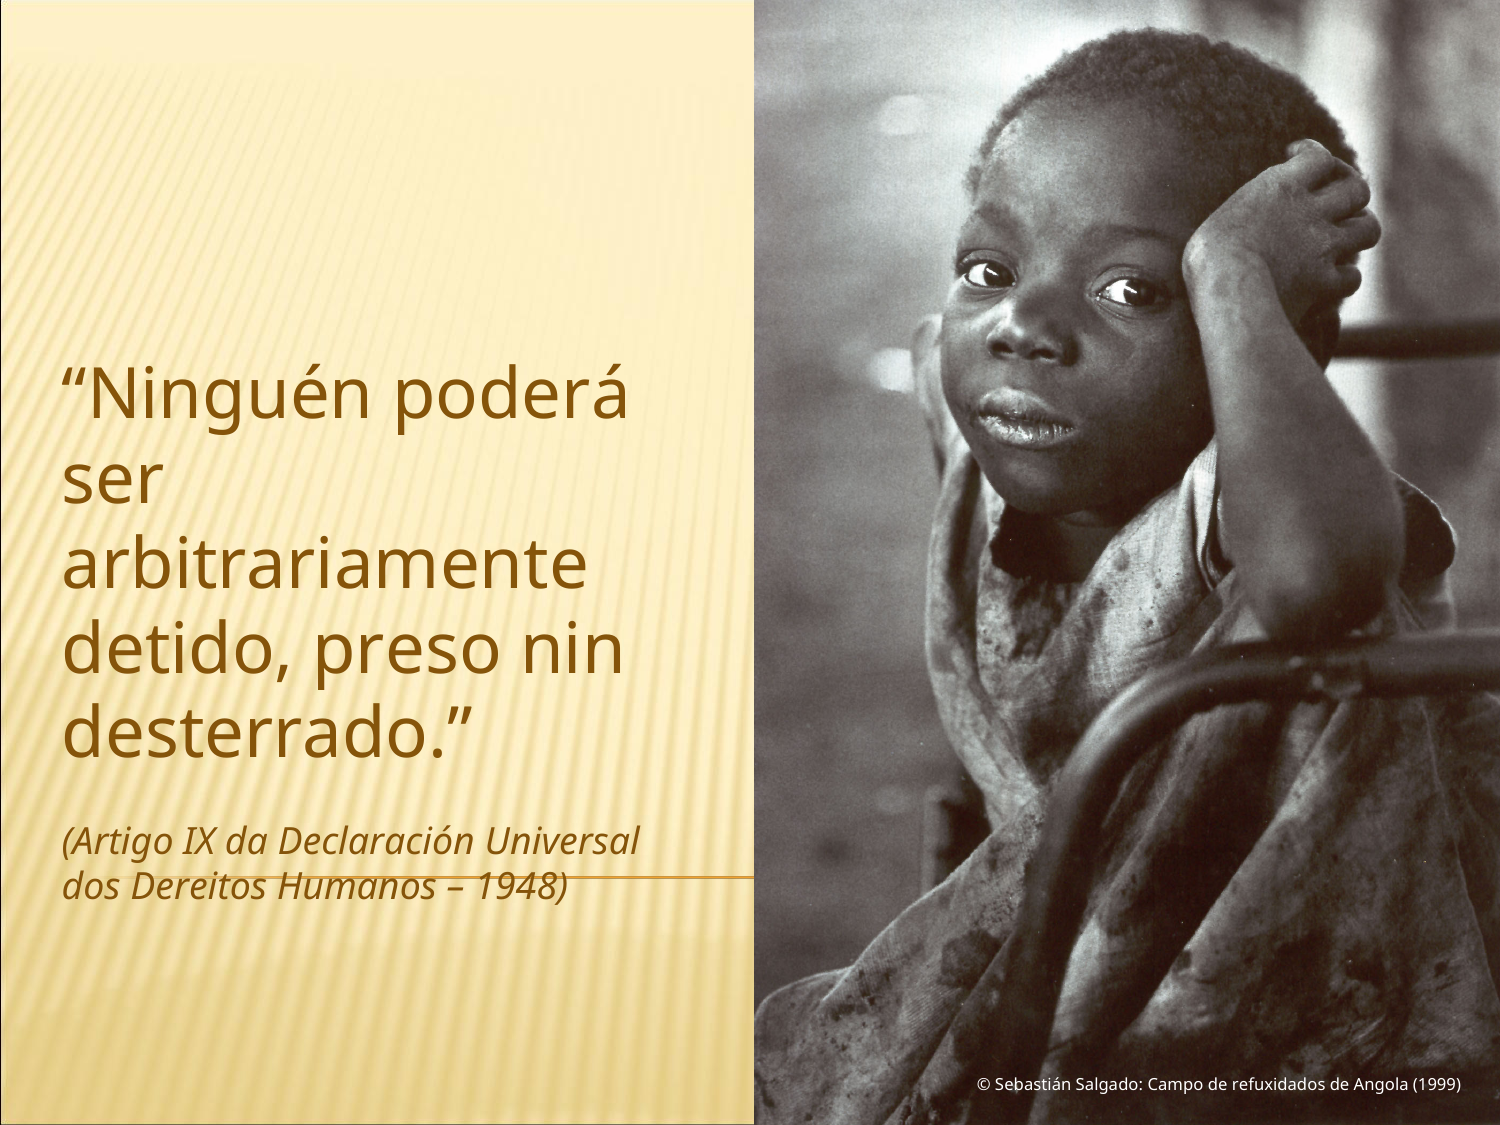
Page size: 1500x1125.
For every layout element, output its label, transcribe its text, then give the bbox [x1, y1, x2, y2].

picture [0, 0, 1500, 1125]
text_box “Ninguén poderá ser arbitrariamente detido, preso nin desterrado.” (Artigo IX da Declaración Universal dos Dereitos Humanos – 1948) [46, 339, 692, 915]
text_box © Sebastián Salgado: Campo de refuxidados de Angola (1999) [913, 1066, 1477, 1102]
